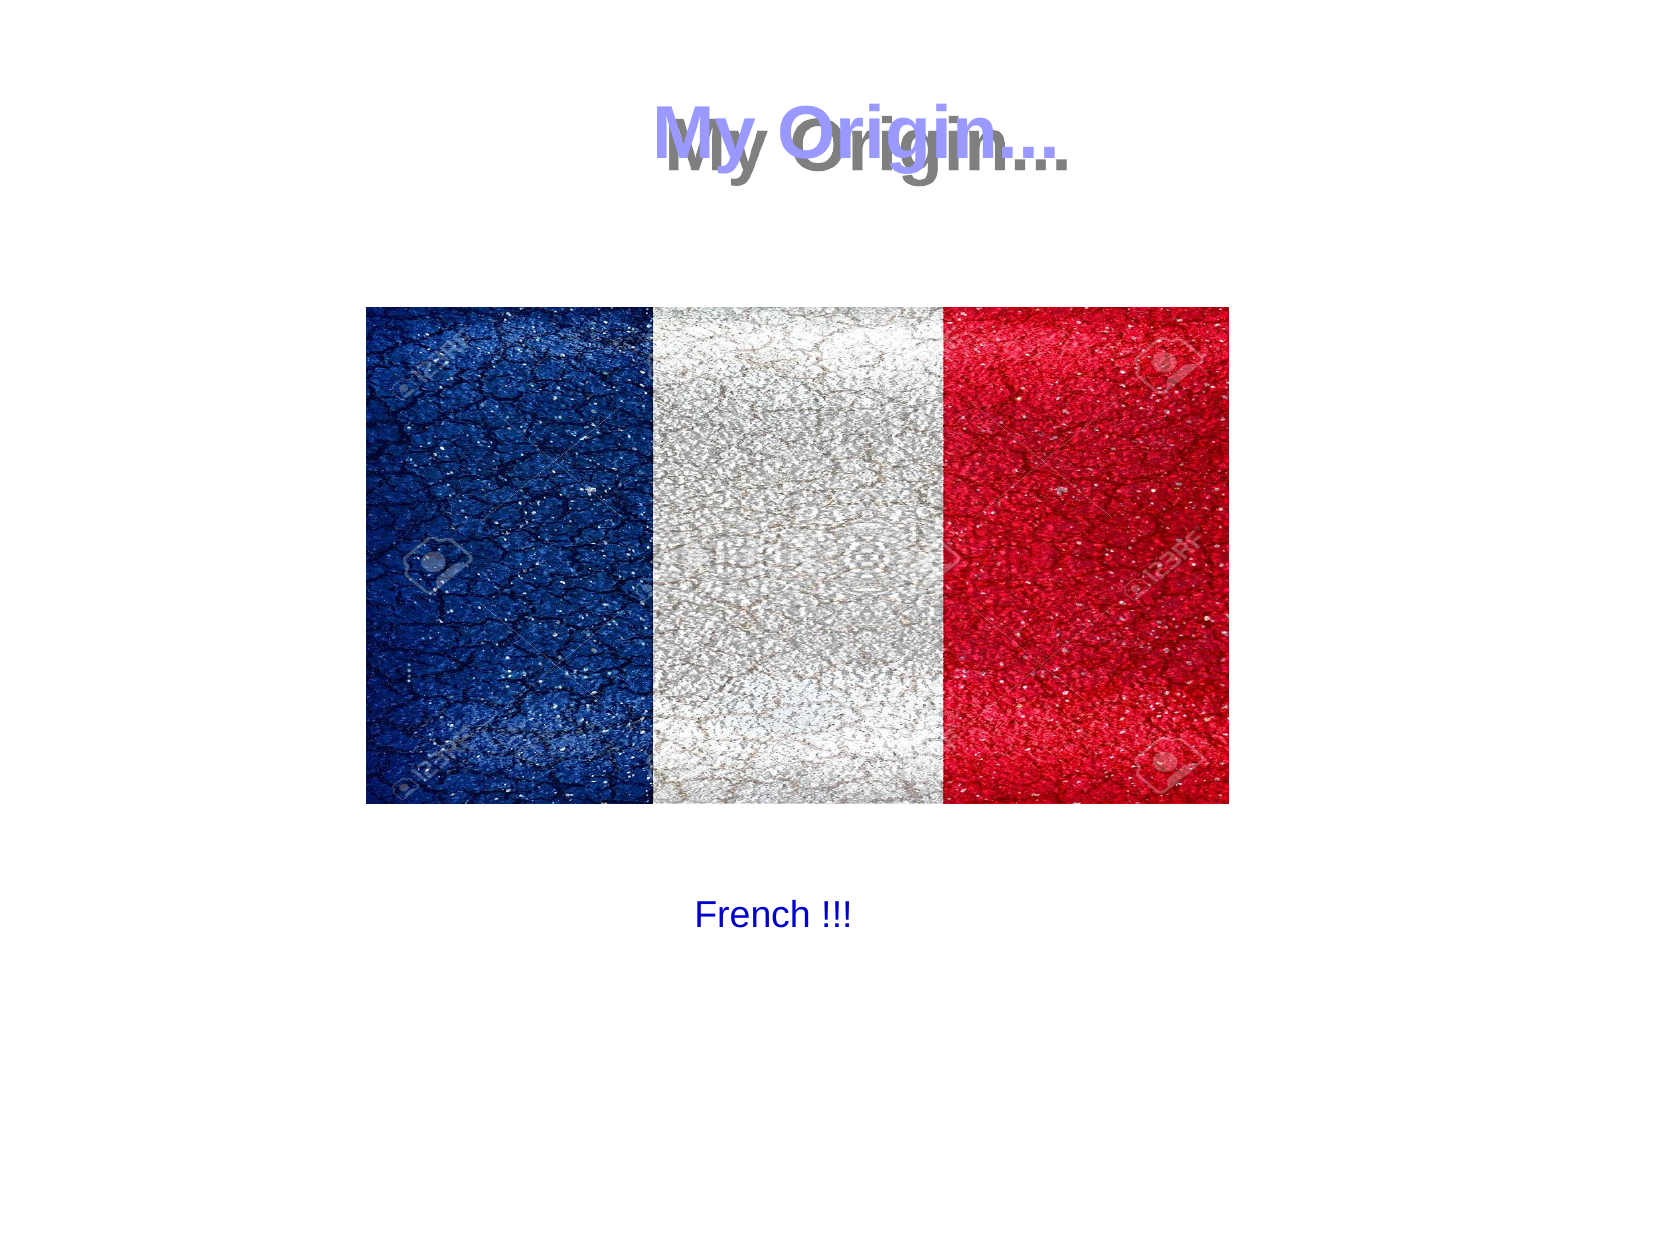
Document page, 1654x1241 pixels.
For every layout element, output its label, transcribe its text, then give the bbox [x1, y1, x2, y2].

text_box My Origin... [342, 82, 1371, 182]
text_box French !!! [578, 885, 969, 943]
picture [366, 307, 1229, 804]
